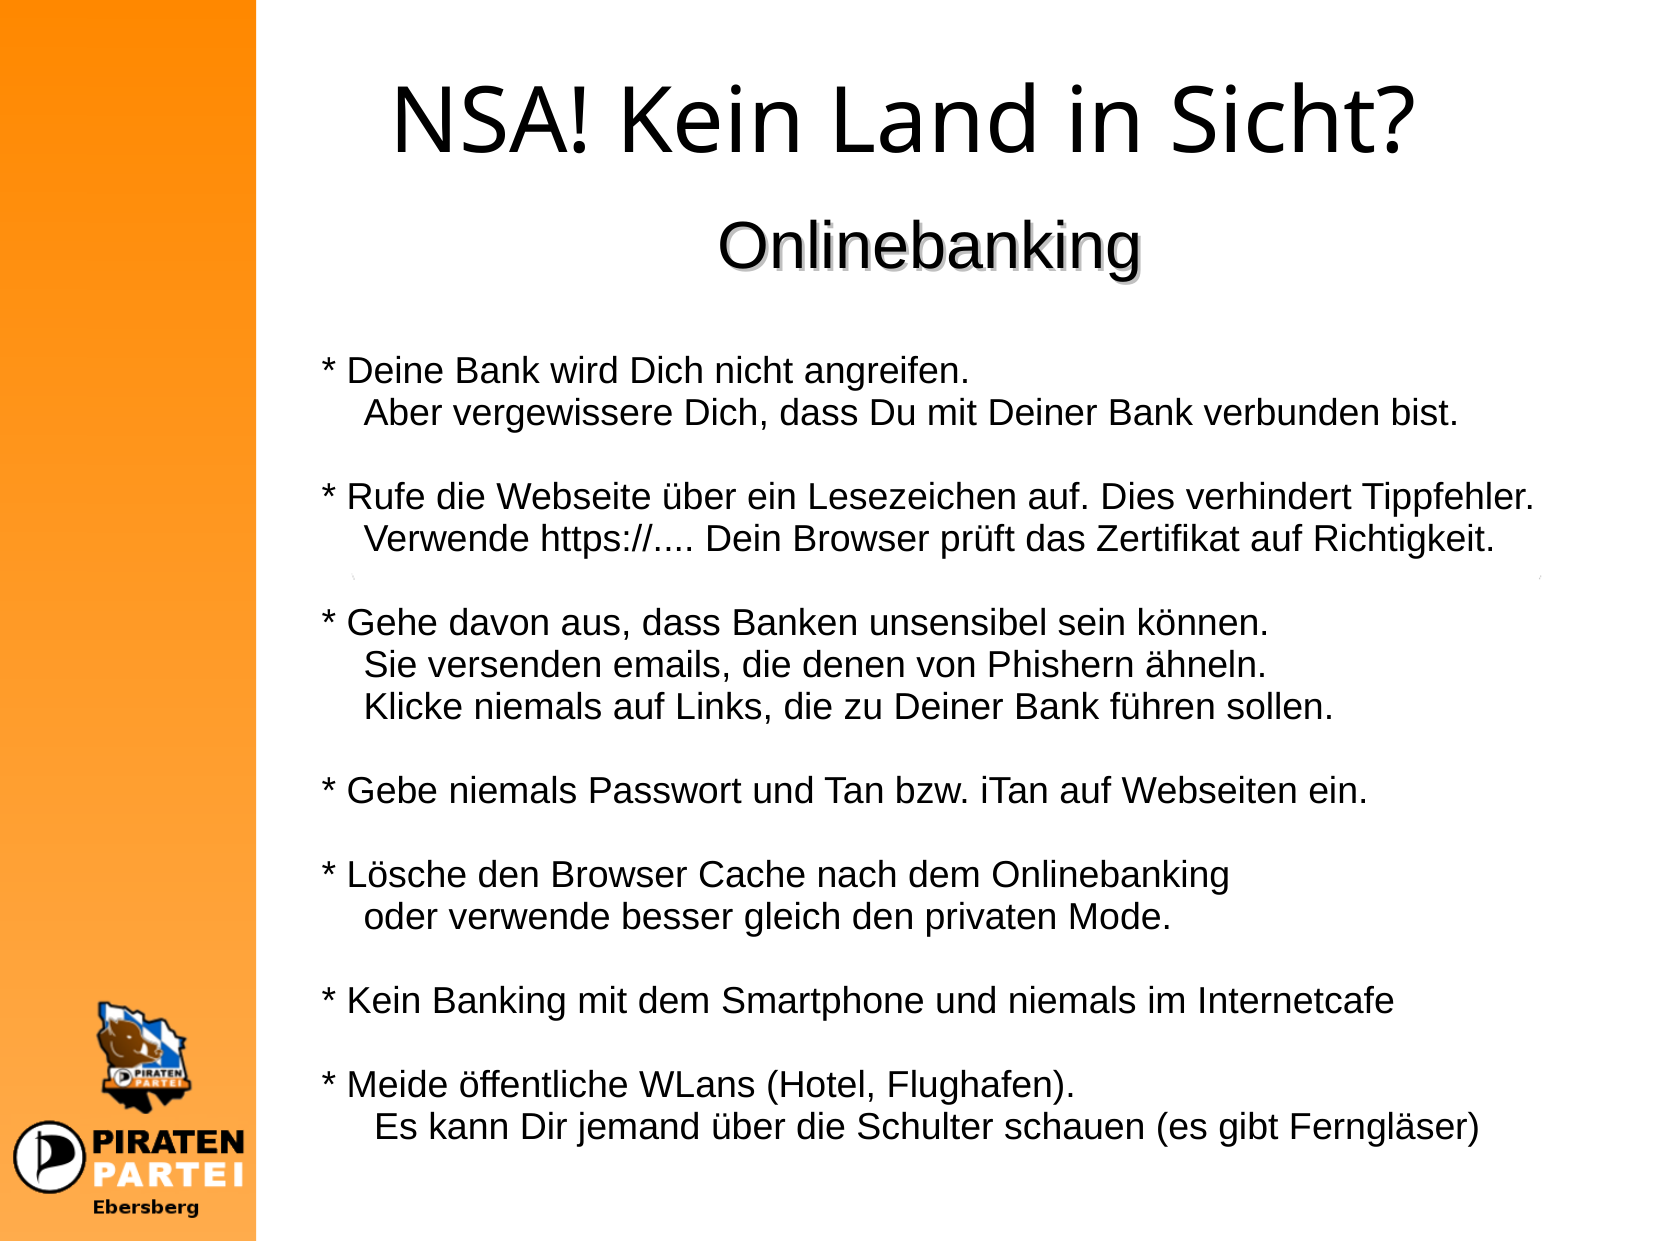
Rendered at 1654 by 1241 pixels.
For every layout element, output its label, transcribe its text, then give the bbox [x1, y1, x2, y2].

picture [0, 0, 1654, 1241]
title NSA! Kein Land in Sicht? [159, 13, 1648, 222]
subtitle Onlinebanking [295, 189, 1565, 302]
text_box * Deine Bank wird Dich nicht angreifen. Aber vergewissere Dich, dass Du mit Deiner Bank verbunden bist. * Rufe die Webseite über ein Lesezeichen auf. Dies verhindert Tippfehler. Verwende https://.... Dein Browser prüft das Zertifikat auf Richtigkeit. * Gehe davon aus, dass Banken unsensibel sein können. Sie versenden emails, die denen von Phishern ähneln. Klicke niemals auf Links, die zu Deiner Bank führen sollen. * Gebe niemals Passwort und Tan bzw. iTan auf Webseiten ein. * Lösche den Browser Cache nach dem Onlinebanking oder verwende besser gleich den privaten Mode. * Kein Banking mit dem Smartphone und niemals im Internetcafe * Meide öffentliche WLans (Hotel, Flughafen). Es kann Dir jemand über die Schulter schauen (es gibt Ferngläser) [306, 341, 1551, 1197]
